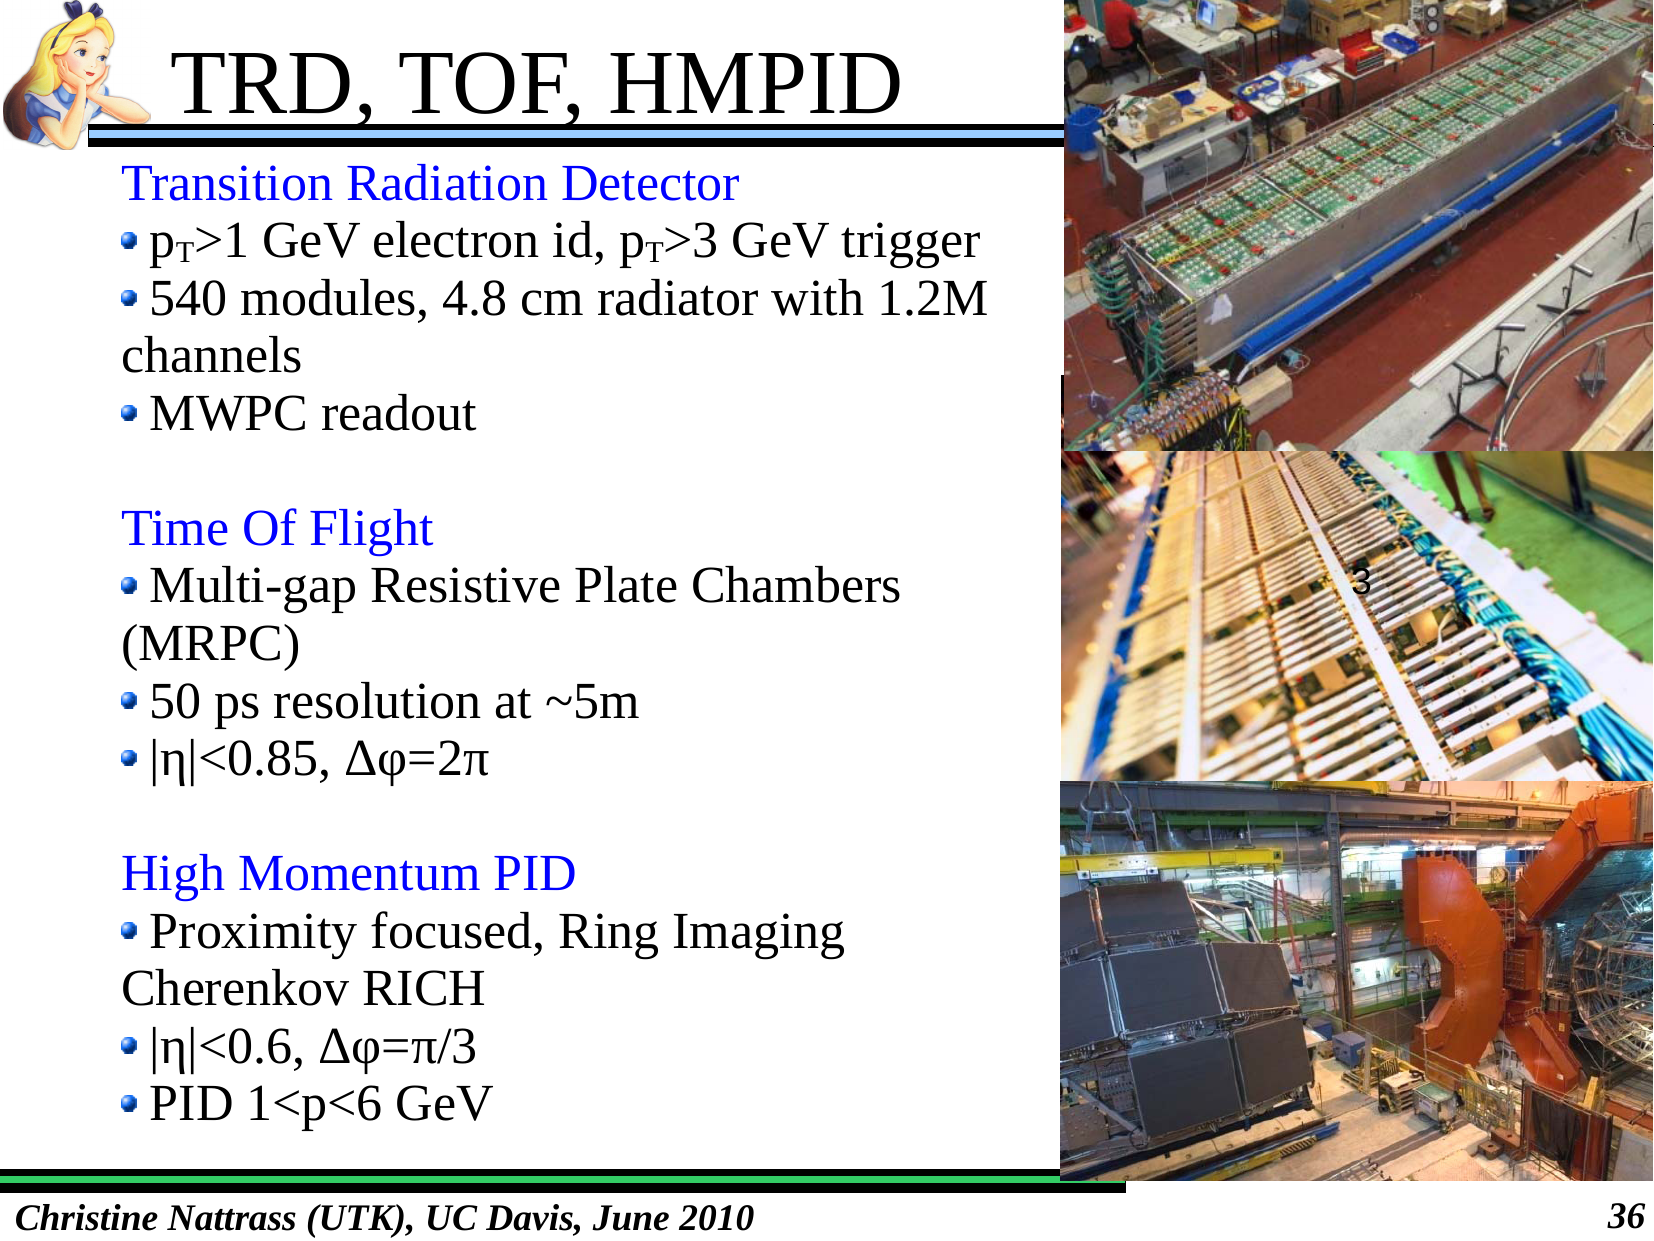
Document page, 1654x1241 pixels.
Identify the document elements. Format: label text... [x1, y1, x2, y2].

picture [1060, 0, 1653, 1181]
title TRD, TOF, HMPID [0, 0, 1064, 186]
text_box Transition Radiation Detector pT>1 GeV electron id, pT>3 GeV trigger 540 modules, 4.8 cm radiator with 1.2M channels MWPC readout Time Of Flight Multi-gap Resistive Plate Chambers (MRPC) 50 ps resolution at ~5m |η|<0.85, Δφ=2π High Momentum PID Proximity focused, Ring Imaging Cherenkov RICH |η|<0.6, Δφ=π/3 PID 1<p<6 GeV [106, 89, 1044, 1157]
